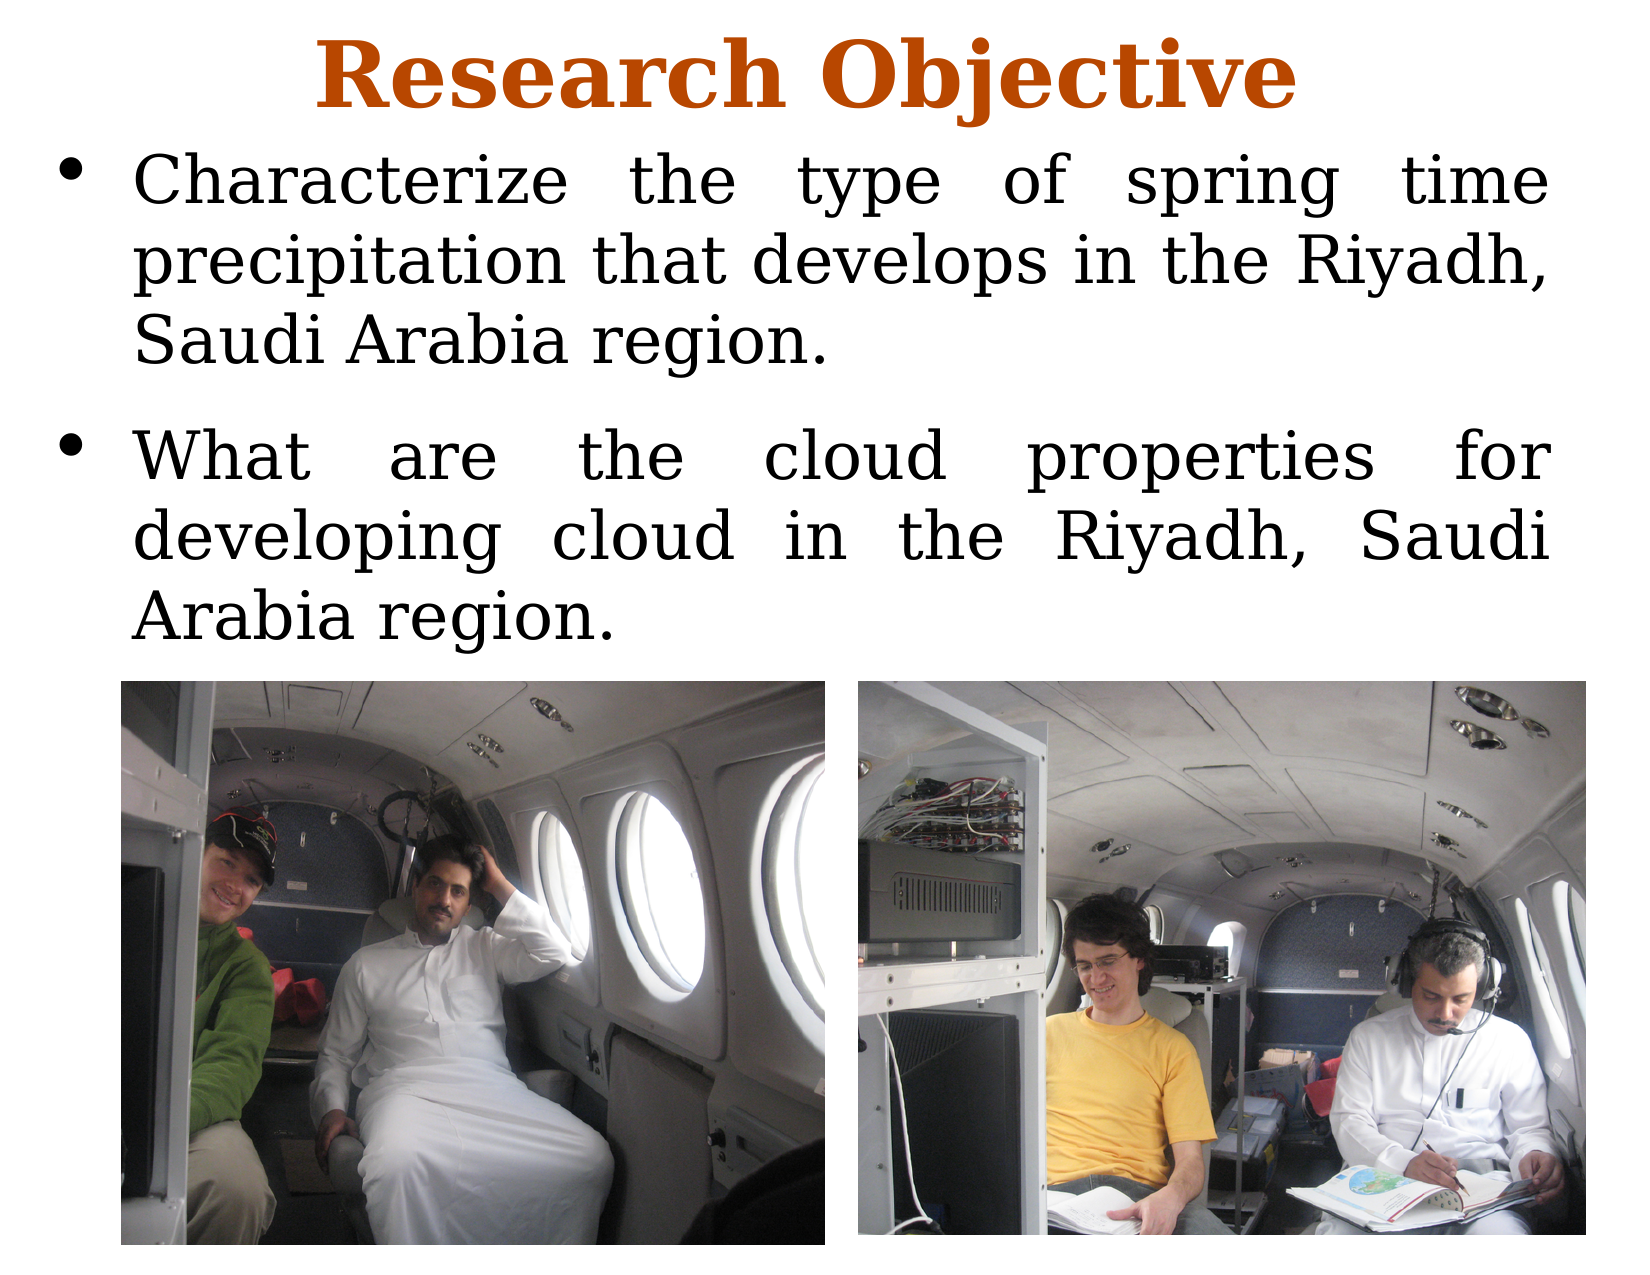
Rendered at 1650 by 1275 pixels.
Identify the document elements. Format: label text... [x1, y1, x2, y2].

picture [121, 681, 826, 1245]
text_box Characterize the type of spring time precipitation that develops in the Riyadh, Saudi Arabia region. What are the cloud properties for developing cloud in the Riyadh, Saudi Arabia region. [45, 136, 1567, 445]
picture [858, 681, 1586, 1235]
text_box Research Objective [0, 19, 1647, 136]
